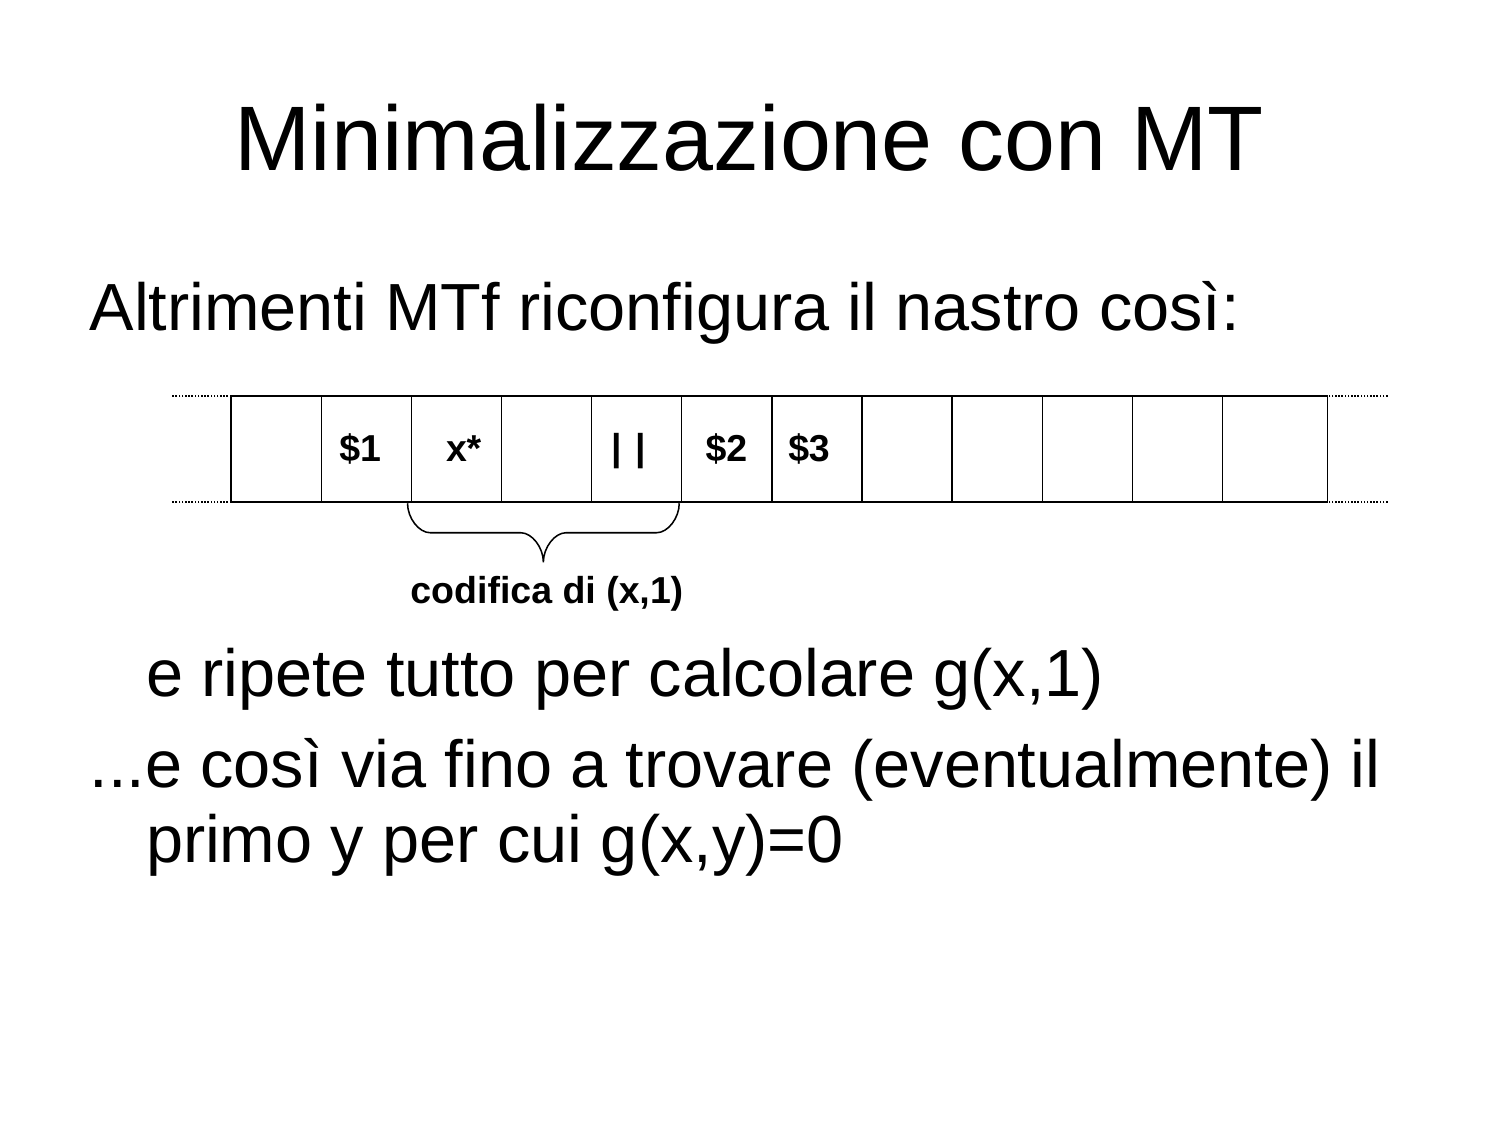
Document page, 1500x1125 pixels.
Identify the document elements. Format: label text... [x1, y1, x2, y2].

text_box $3 [773, 419, 880, 477]
text_box $1 [324, 419, 431, 477]
text_box | [596, 418, 667, 476]
list Altrimenti MTf riconfigura il nastro così: e ripete tutto per calcolare g(x,1) ...e così via fino a trovare (eventualmente) il primo y per cui g(x,y)=0 [75, 262, 1426, 1006]
text_box $2 [690, 419, 773, 477]
text_box x* [431, 419, 502, 477]
text_box | [667, 418, 691, 476]
title Minimalizzazione con MT [75, 45, 1426, 233]
text_box codifica di (x,1) [395, 561, 750, 619]
